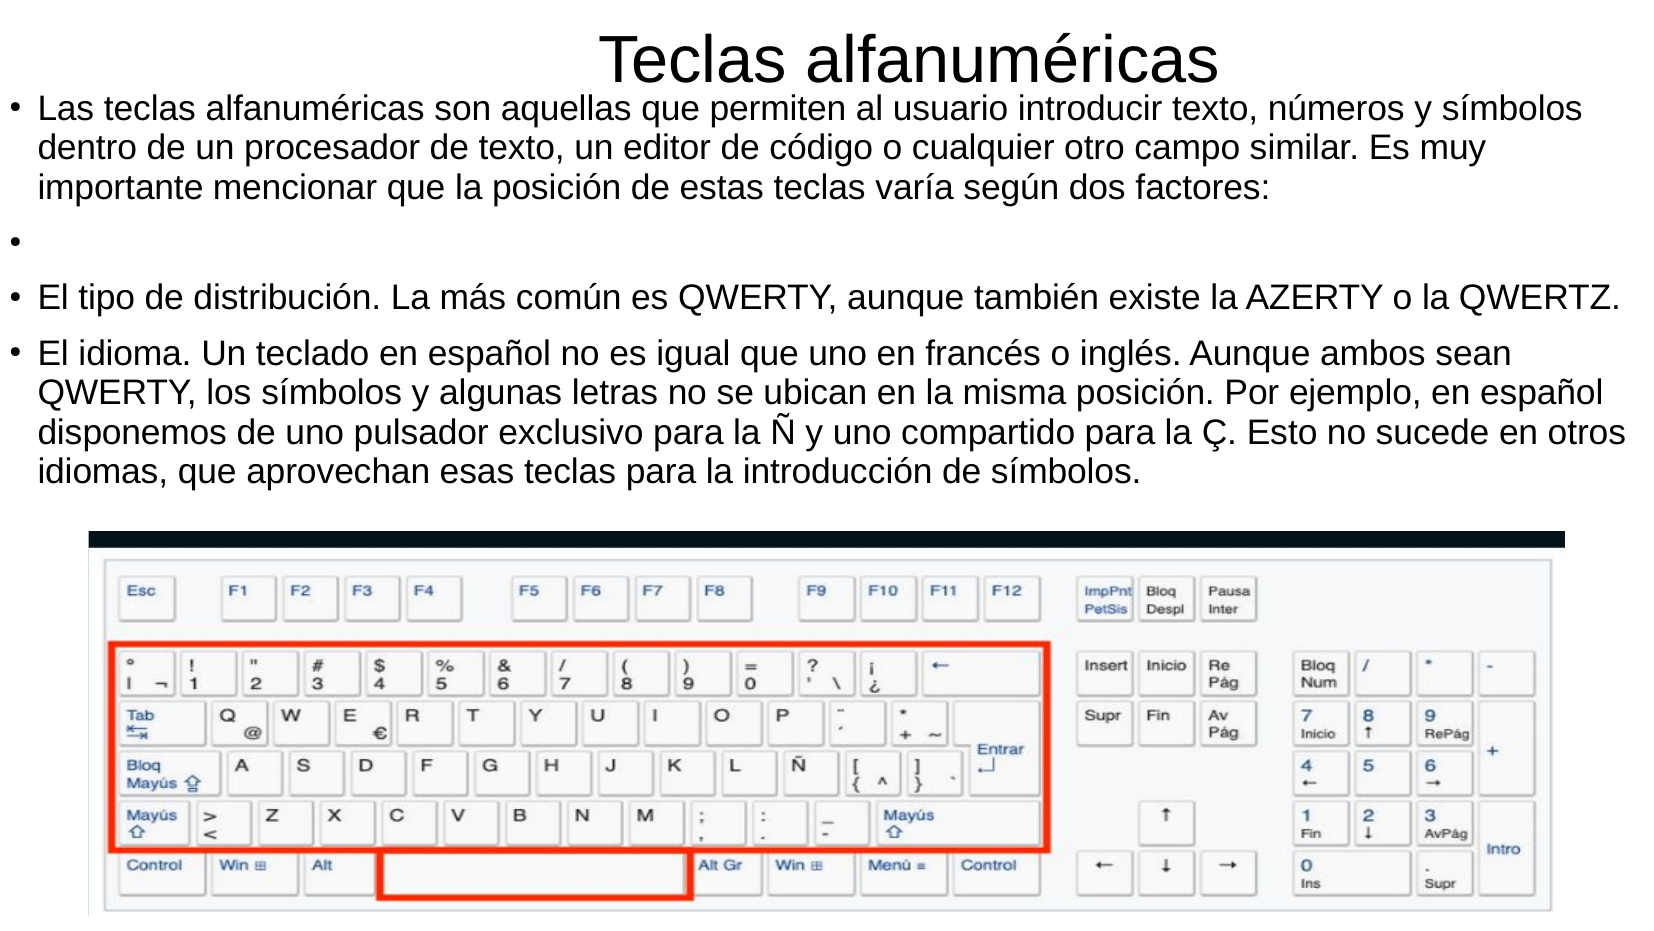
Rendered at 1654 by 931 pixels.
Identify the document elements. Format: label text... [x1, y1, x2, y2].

list Las teclas alfanuméricas son aquellas que permiten al usuario introducir texto, números y símbolos dentro de un procesador de texto, un editor de código o cualquier otro campo similar. Es muy importante mencionar que la posición de estas teclas varía según dos factores: El tipo de distribución. La más común es QWERTY, aunque también existe la AZERTY o la QWERTZ. El idioma. Un teclado en español no es igual que uno en francés o inglés. Aunque ambos sean QWERTY, los símbolos y algunas letras no se ubican en la misma posición. Por ejemplo, en español disponemos de uno pulsador exclusivo para la Ñ y uno compartido para la Ç. Esto no sucede en otros idiomas, que aprovechan esas teclas para la introducción de símbolos. [0, 88, 1654, 502]
title Teclas alfanuméricas [165, 0, 1654, 88]
picture [88, 531, 1565, 916]
